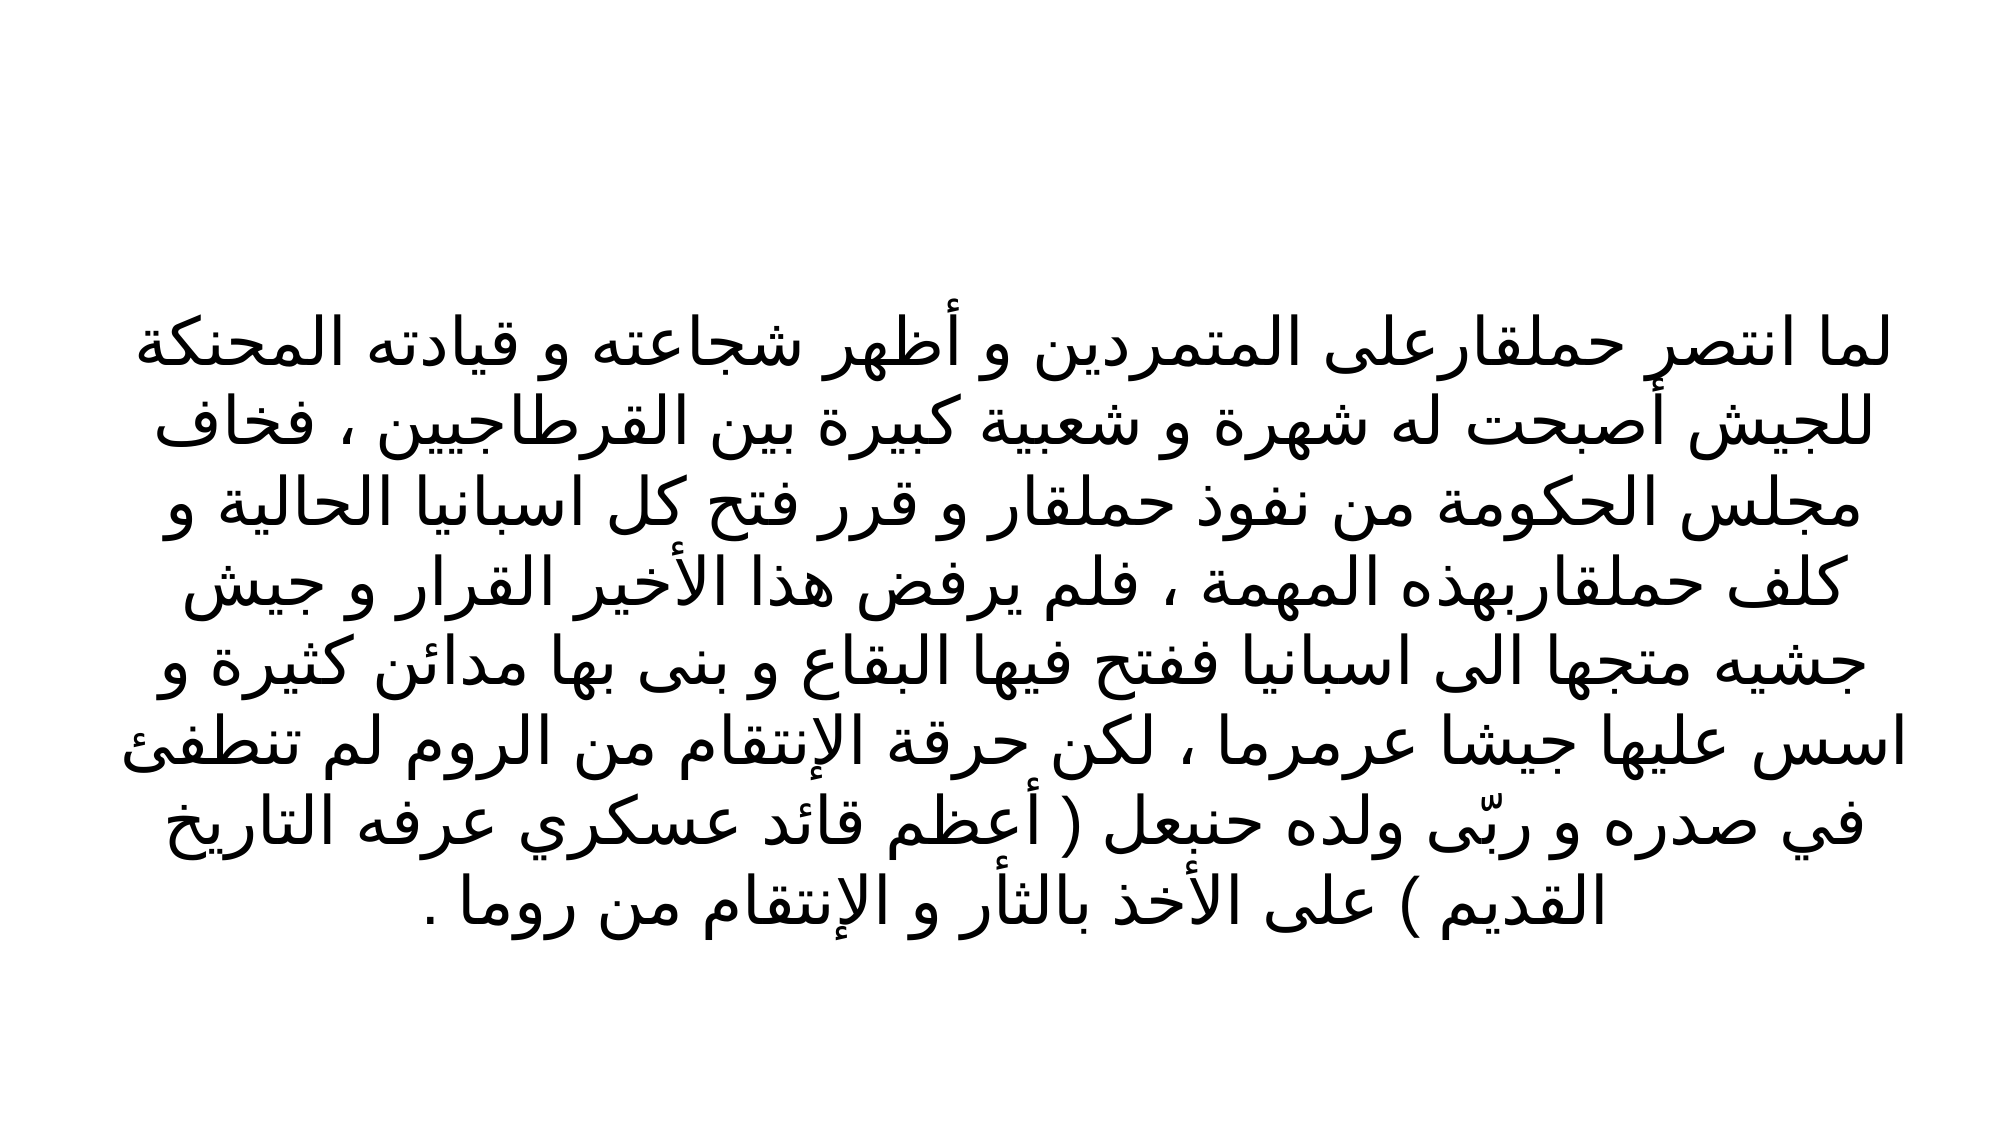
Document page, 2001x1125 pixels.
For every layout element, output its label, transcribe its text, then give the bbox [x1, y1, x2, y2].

text_box لما انتصر حملقارعلى المتمردين و أظهر شجاعته و قيادته المحنكة للجيش أصبحت له شهرة و شعبية كبيرة بين القرطاجيين ، فخاف مجلس الحكومة من نفوذ حملقار و قرر فتح كل اسبانيا الحالية و كلف حملقاربهذه المهمة ، فلم يرفض هذا الأخير القرار و جيش جشيه متجها الى اسبانيا ففتح فيها البقاع و بنى بها مدائن كثيرة و اسس عليها جيشا عرمرما ، لكن حرقة الإنتقام من الروم لم تنطفئ في صدره و ربّى ولده حنبعل ( أعظم قائد عسكري عرفه التاريخ القديم ) على الأخذ بالثأر و الإنتقام من روما . [99, 290, 1932, 872]
